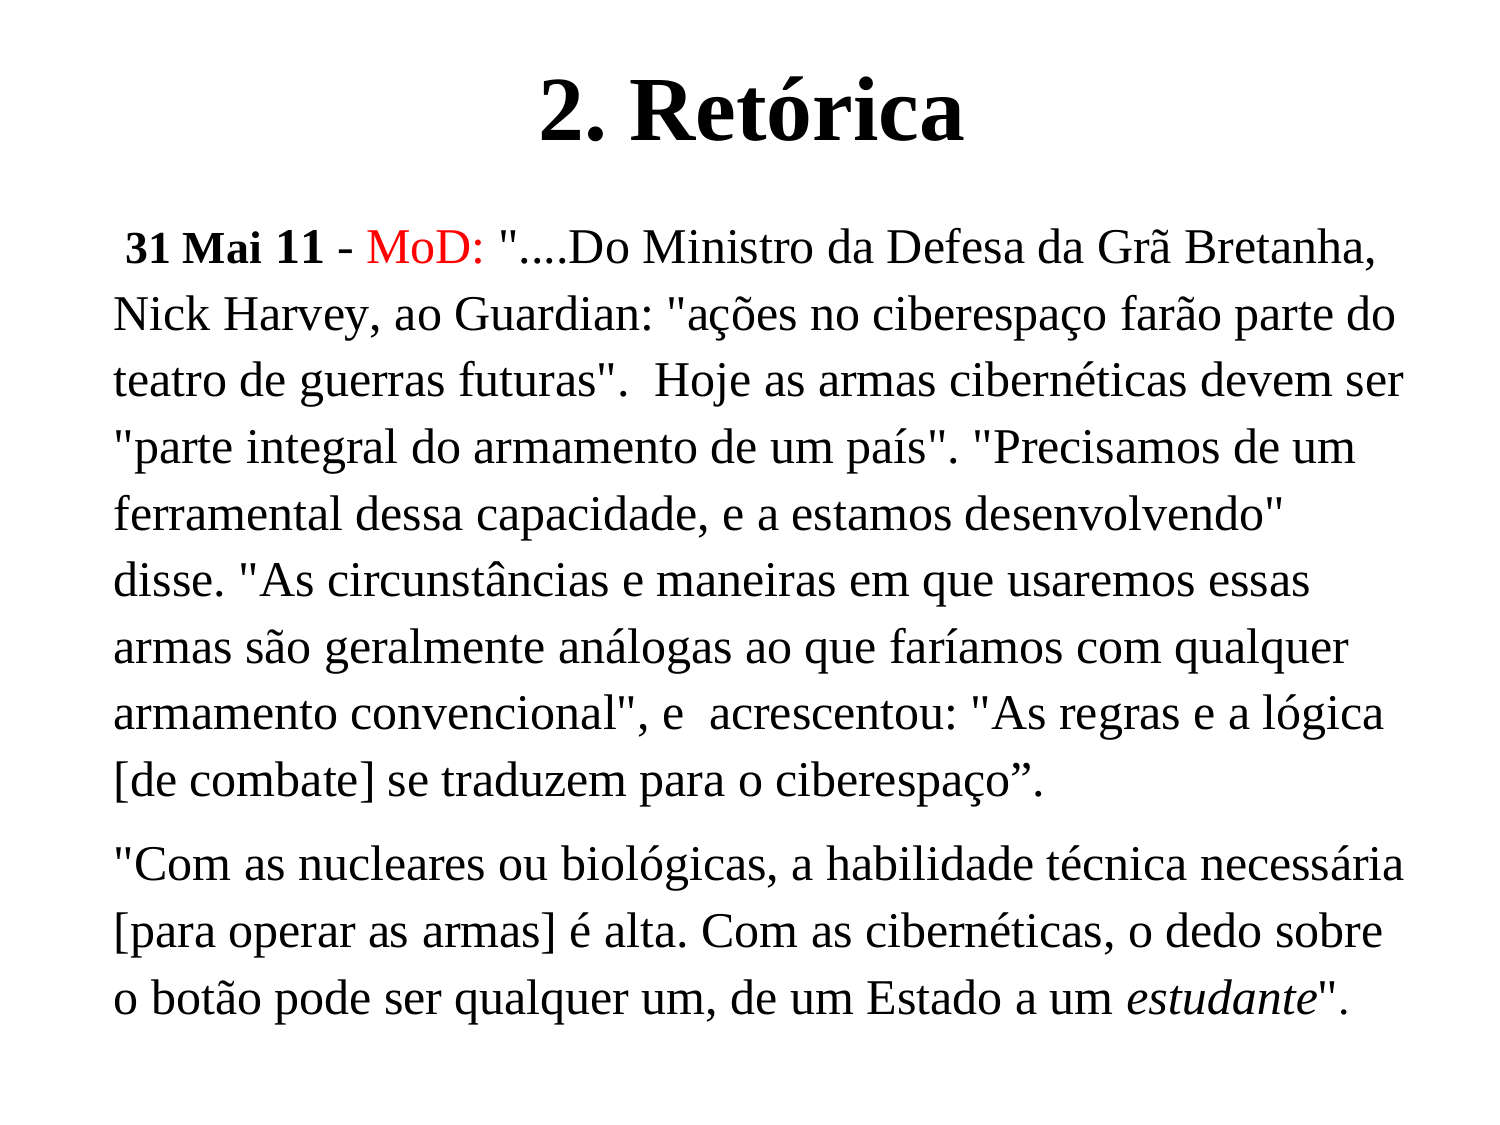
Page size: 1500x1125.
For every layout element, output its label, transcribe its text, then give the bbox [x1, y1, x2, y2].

text_box 31 Mai 11 - MoD: "....Do Ministro da Defesa da Grã Bretanha, Nick Harvey, ao Guardian: "ações no ciberespaço farão parte do teatro de guerras futuras". Hoje as armas cibernéticas devem ser "parte integral do armamento de um país". "Precisamos de um ferramental dessa capacidade, e a estamos desenvolvendo" disse. "As circunstâncias e maneiras em que usaremos essas armas são geralmente análogas ao que faríamos com qualquer armamento convencional", e acrescentou: "As regras e a lógica [de combate] se traduzem para o ciberespaço”. "Com as nucleares ou biológicas, a habilidade técnica necessária [para operar as armas] é alta. Com as cibernéticas, o dedo sobre o botão pode ser qualquer um, de um Estado a um estudante". [98, 200, 1425, 1033]
title 2. Retórica [87, 51, 1416, 169]
